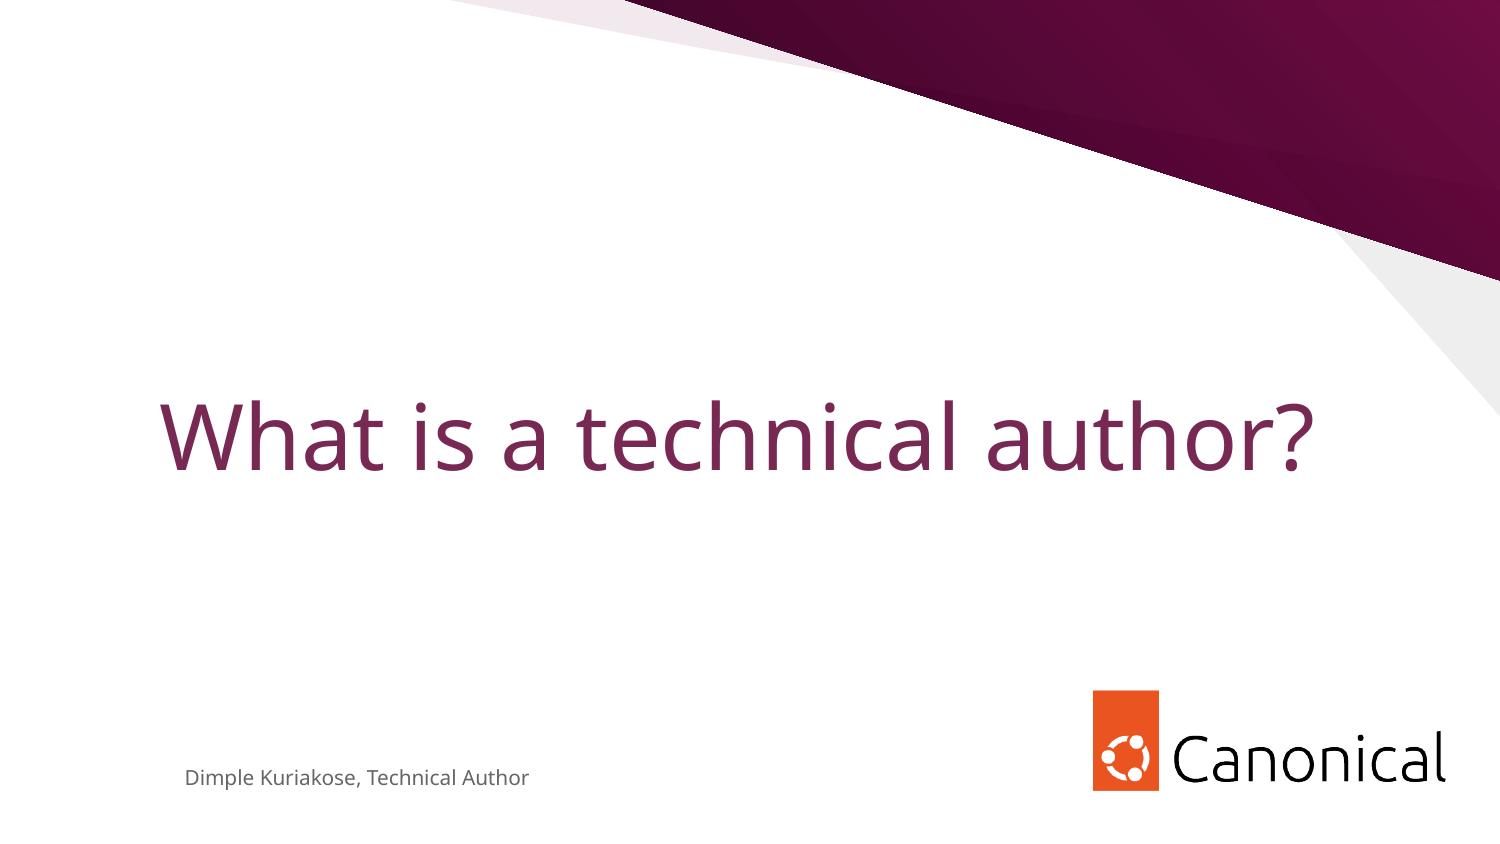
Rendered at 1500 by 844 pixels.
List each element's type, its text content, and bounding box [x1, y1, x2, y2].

title What is a technical author? [159, 188, 1341, 489]
subtitle Dimple Kuriakose, Technical Author [152, 754, 695, 821]
picture [1093, 690, 1452, 797]
